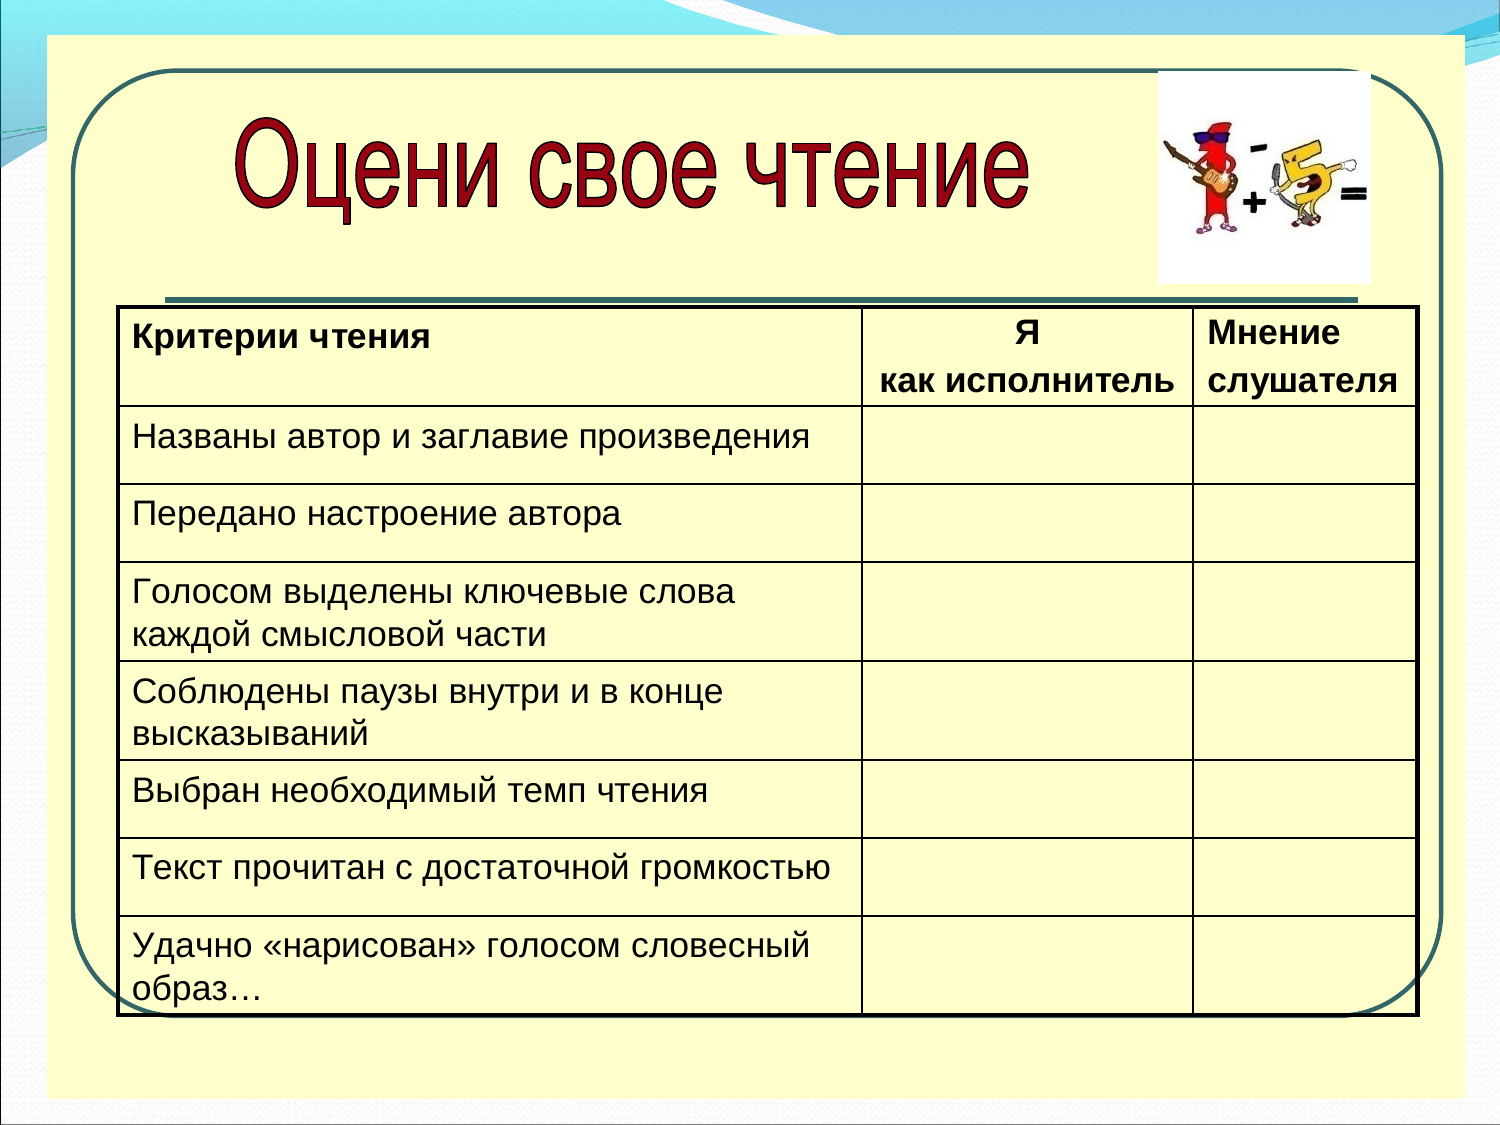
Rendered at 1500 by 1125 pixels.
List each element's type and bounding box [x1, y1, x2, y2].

picture [0, 0, 1500, 1125]
chart [46, 35, 1465, 1099]
